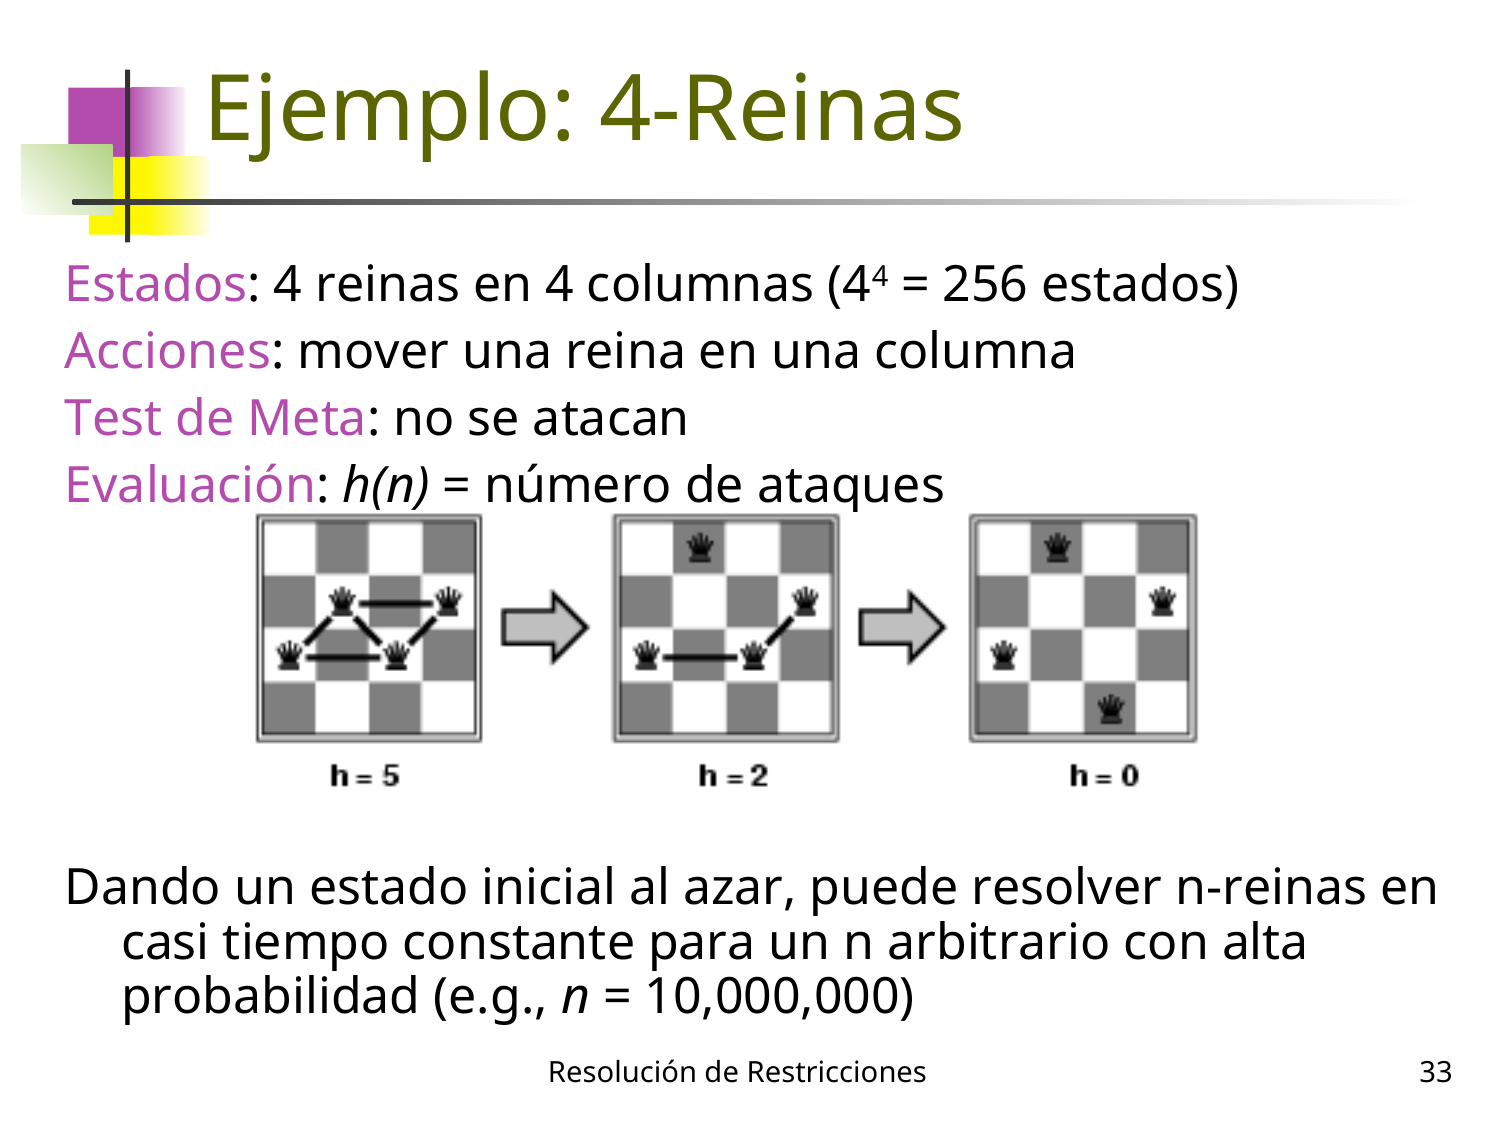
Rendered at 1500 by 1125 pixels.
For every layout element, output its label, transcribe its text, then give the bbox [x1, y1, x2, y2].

list Estados: 4 reinas en 4 columnas (44 = 256 estados) Acciones: mover una reina en una columna Test de Meta: no se atacan Evaluación: h(n) = número de ataques Dando un estado inicial al azar, puede resolver n-reinas en casi tiempo constante para un n arbitrario con alta probabilidad (e.g., n = 10,000,000) [50, 249, 1469, 1007]
picture [249, 512, 1201, 803]
title Ejemplo: 4-Reinas [188, 35, 1468, 175]
